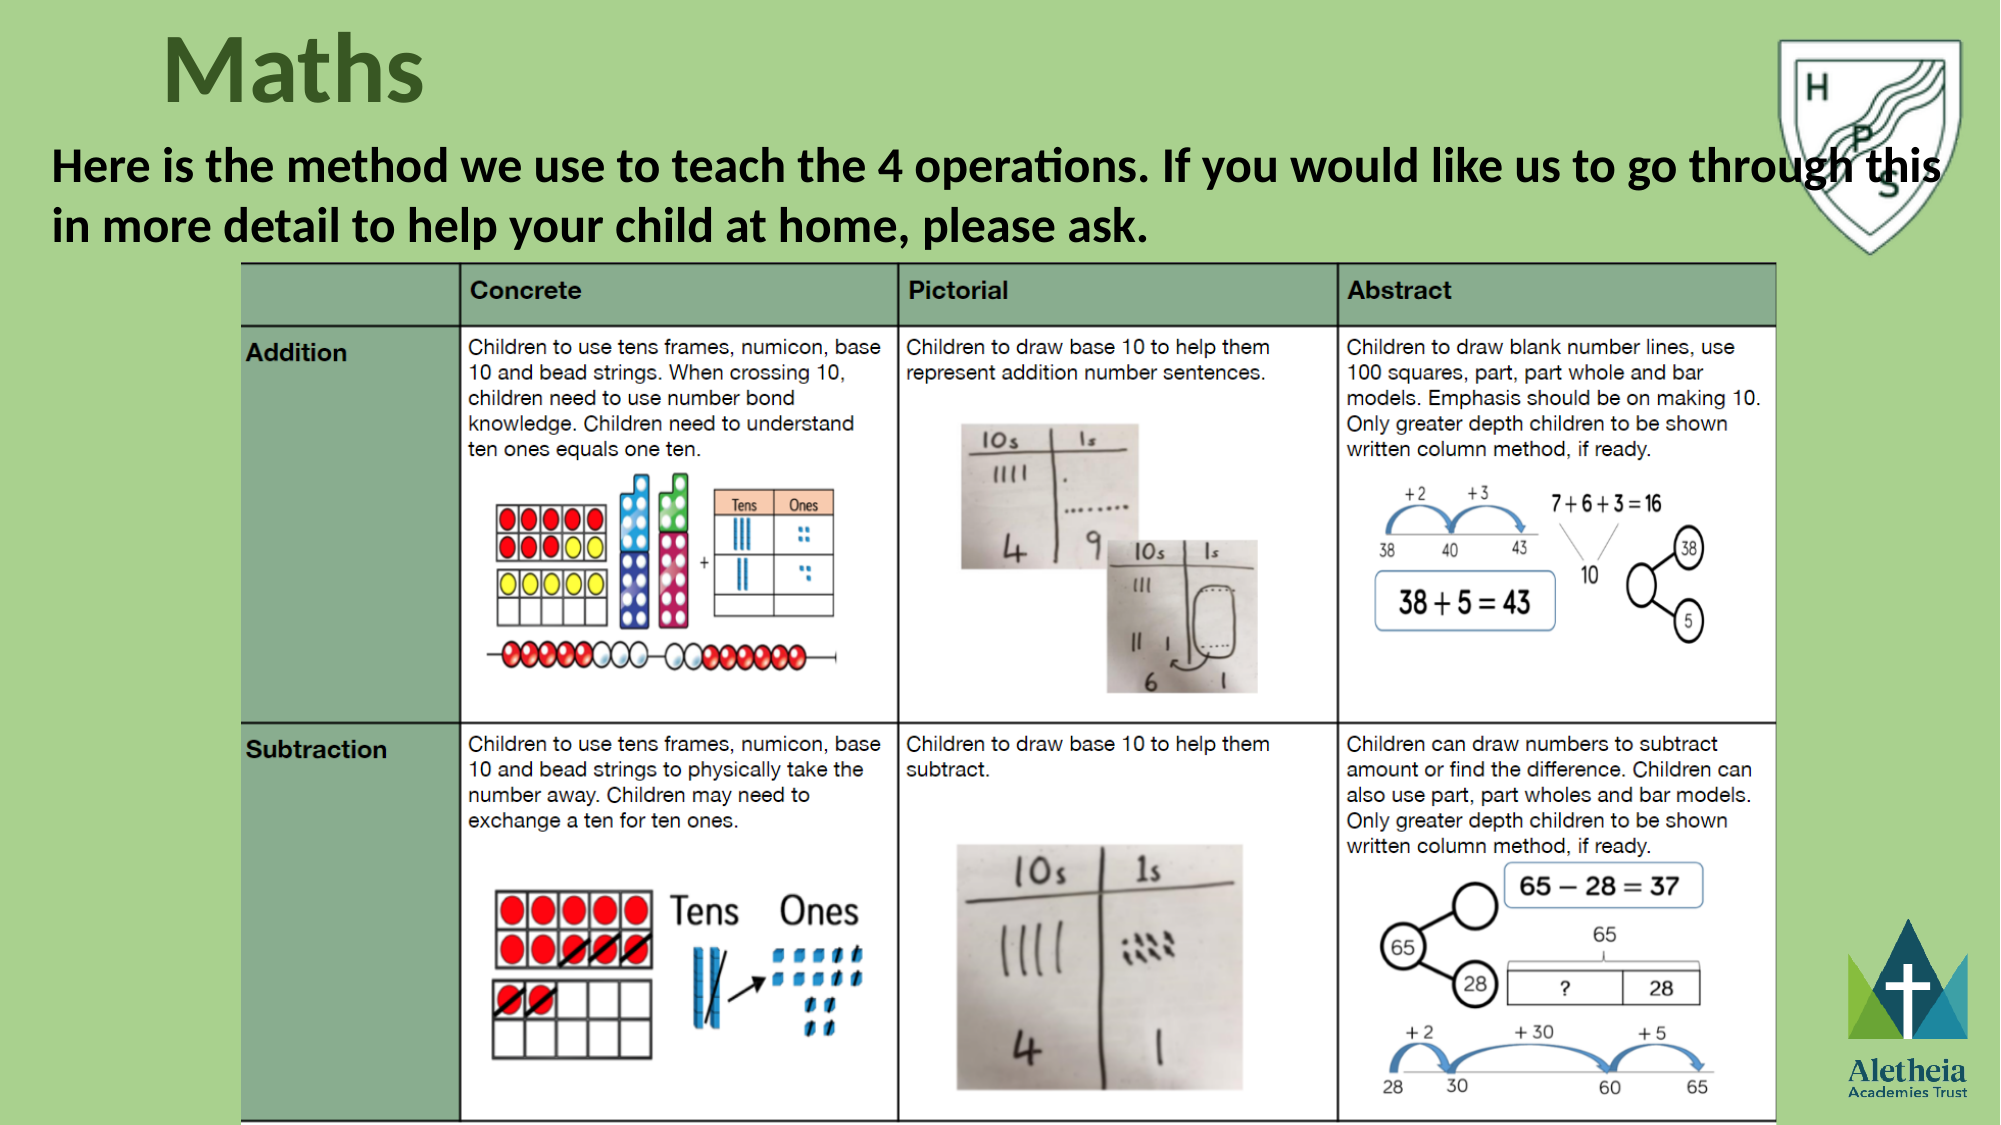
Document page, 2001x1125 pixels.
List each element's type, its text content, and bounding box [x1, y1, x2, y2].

picture [1800, 902, 2000, 1118]
text_box Maths [0, 0, 1127, 130]
picture [241, 38, 1972, 1125]
text_box Here is the method we use to teach the 4 operations. If you would like us to go through this in more detail to help your child at home, please ask. [37, 125, 1964, 260]
